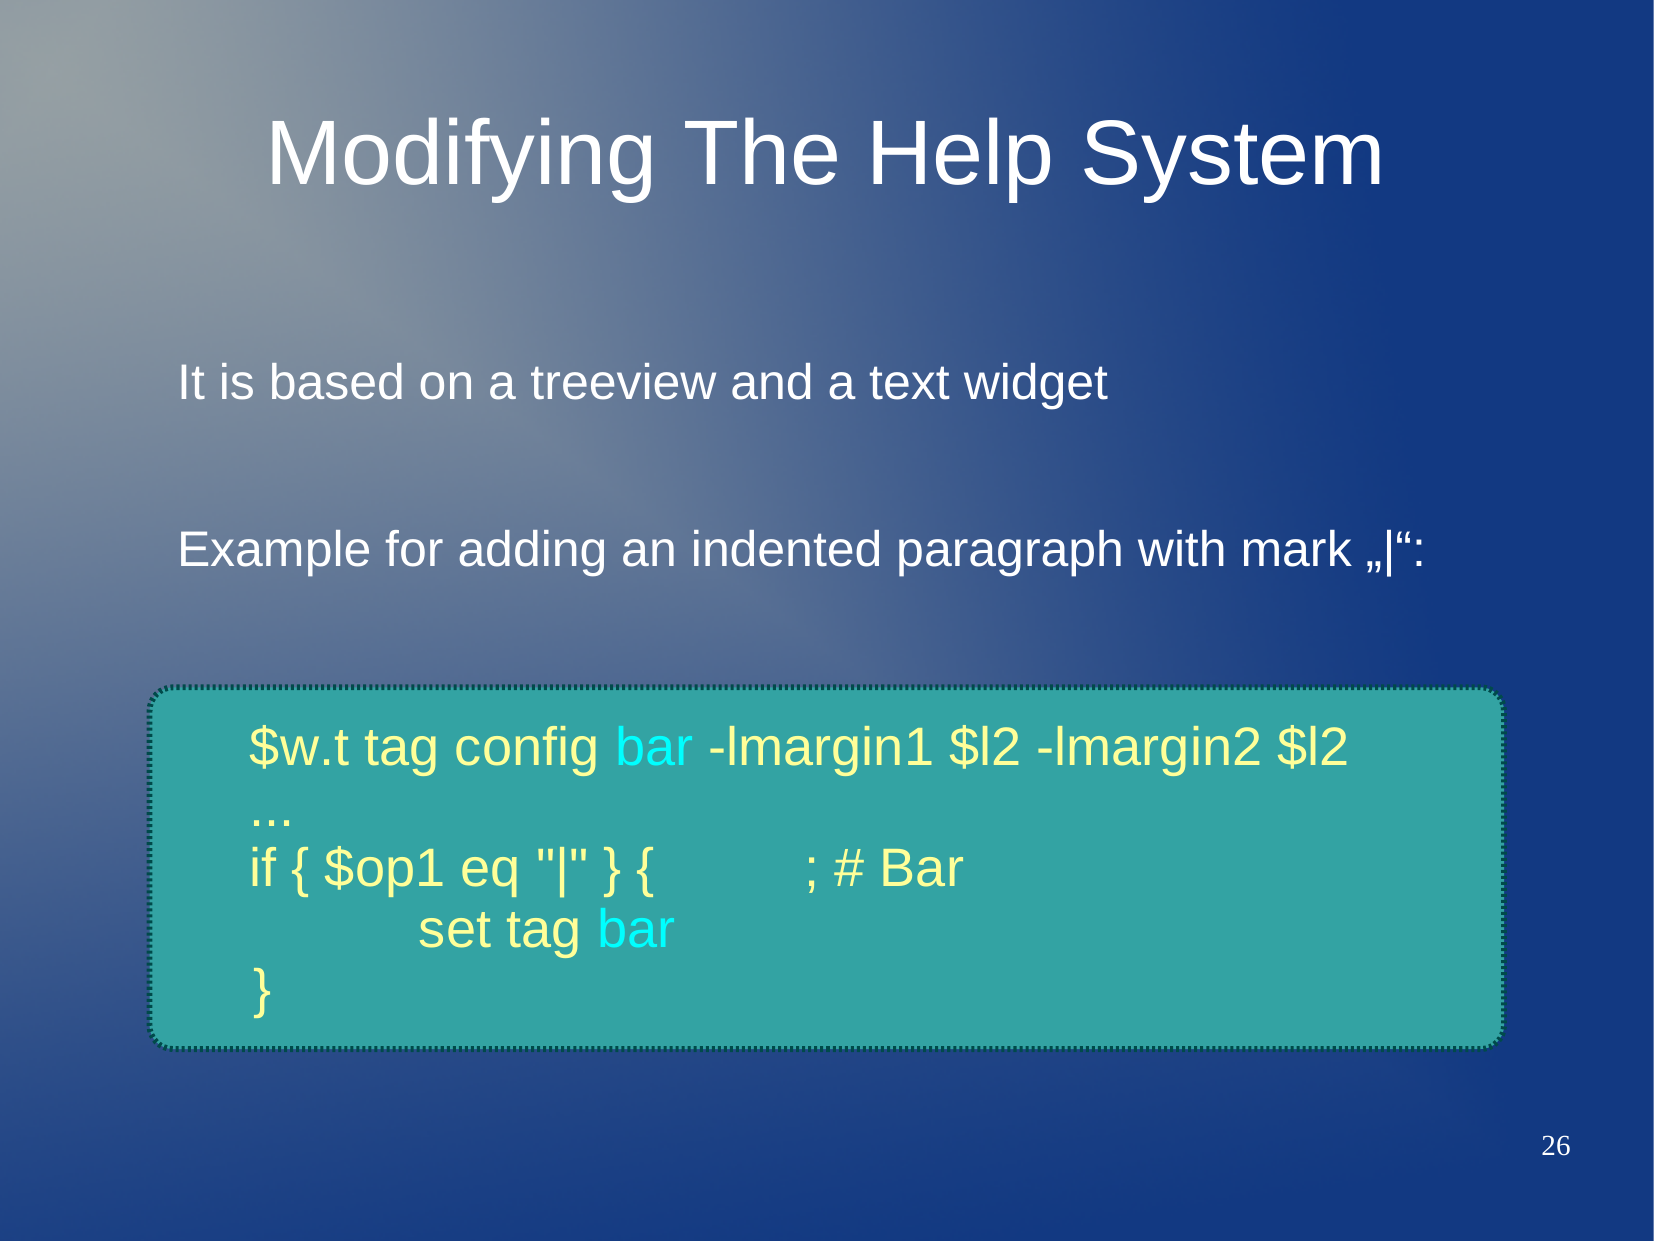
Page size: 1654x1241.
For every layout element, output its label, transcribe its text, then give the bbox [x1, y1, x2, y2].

picture [0, 0, 1654, 1241]
text_box $w.t tag config bar -lmargin1 $l2 -lmargin2 $l2 ... if { $op1 eq "|" } { ; # Bar set tag bar } [149, 687, 1505, 1050]
title Modifying The Help System [82, 49, 1571, 257]
text_box It is based on a treeview and a text widget Example for adding an indented paragraph with mark „|“: [177, 354, 1477, 578]
